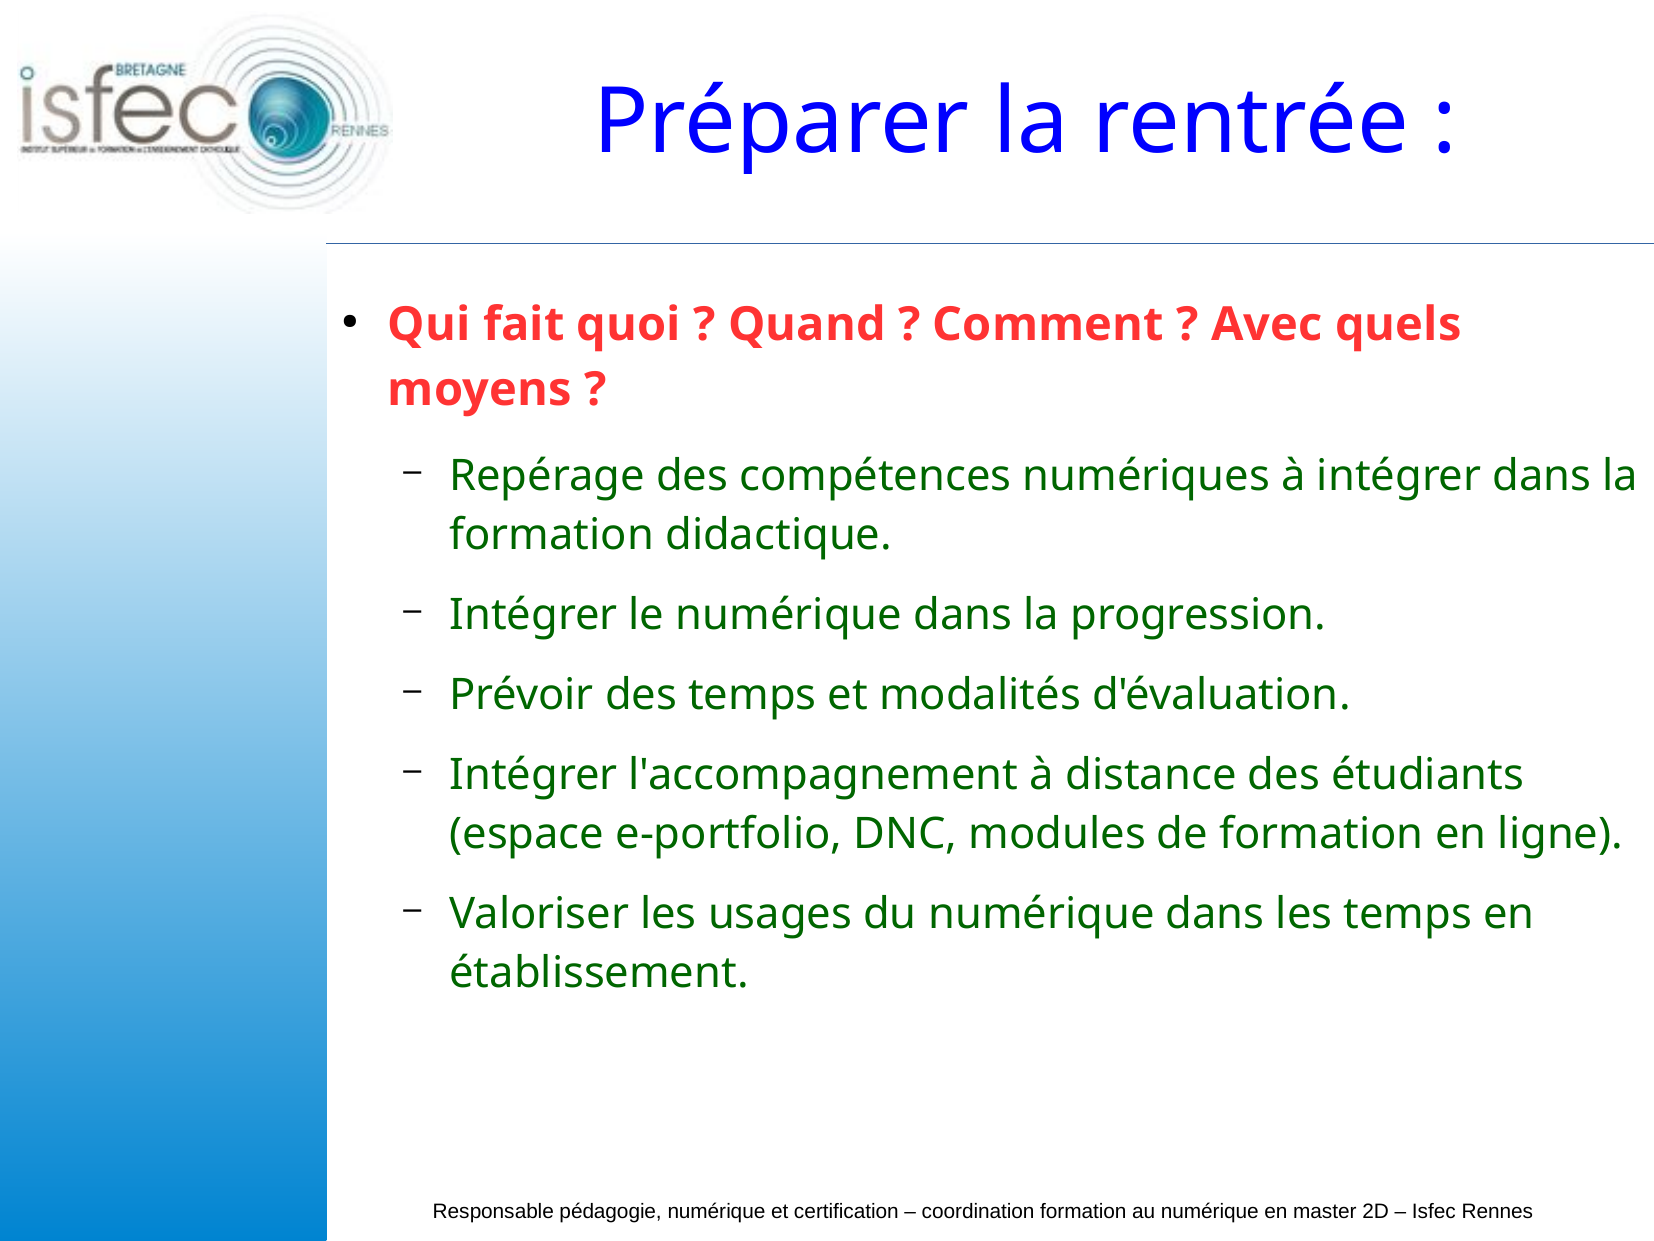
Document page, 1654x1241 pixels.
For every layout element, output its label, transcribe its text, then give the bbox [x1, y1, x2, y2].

picture [17, 11, 393, 214]
list Qui fait quoi ? Quand ? Comment ? Avec quels moyens ? Repérage des compétences numériques à intégrer dans la formation didactique. Intégrer le numérique dans la progression. Prévoir des temps et modalités d'évaluation. Intégrer l'accompagnement à distance des étudiants (espace e-portfolio, DNC, modules de formation en ligne). Valoriser les usages du numérique dans les temps en établissement. [326, 290, 1641, 1010]
title Préparer la rentrée : [427, 13, 1624, 221]
